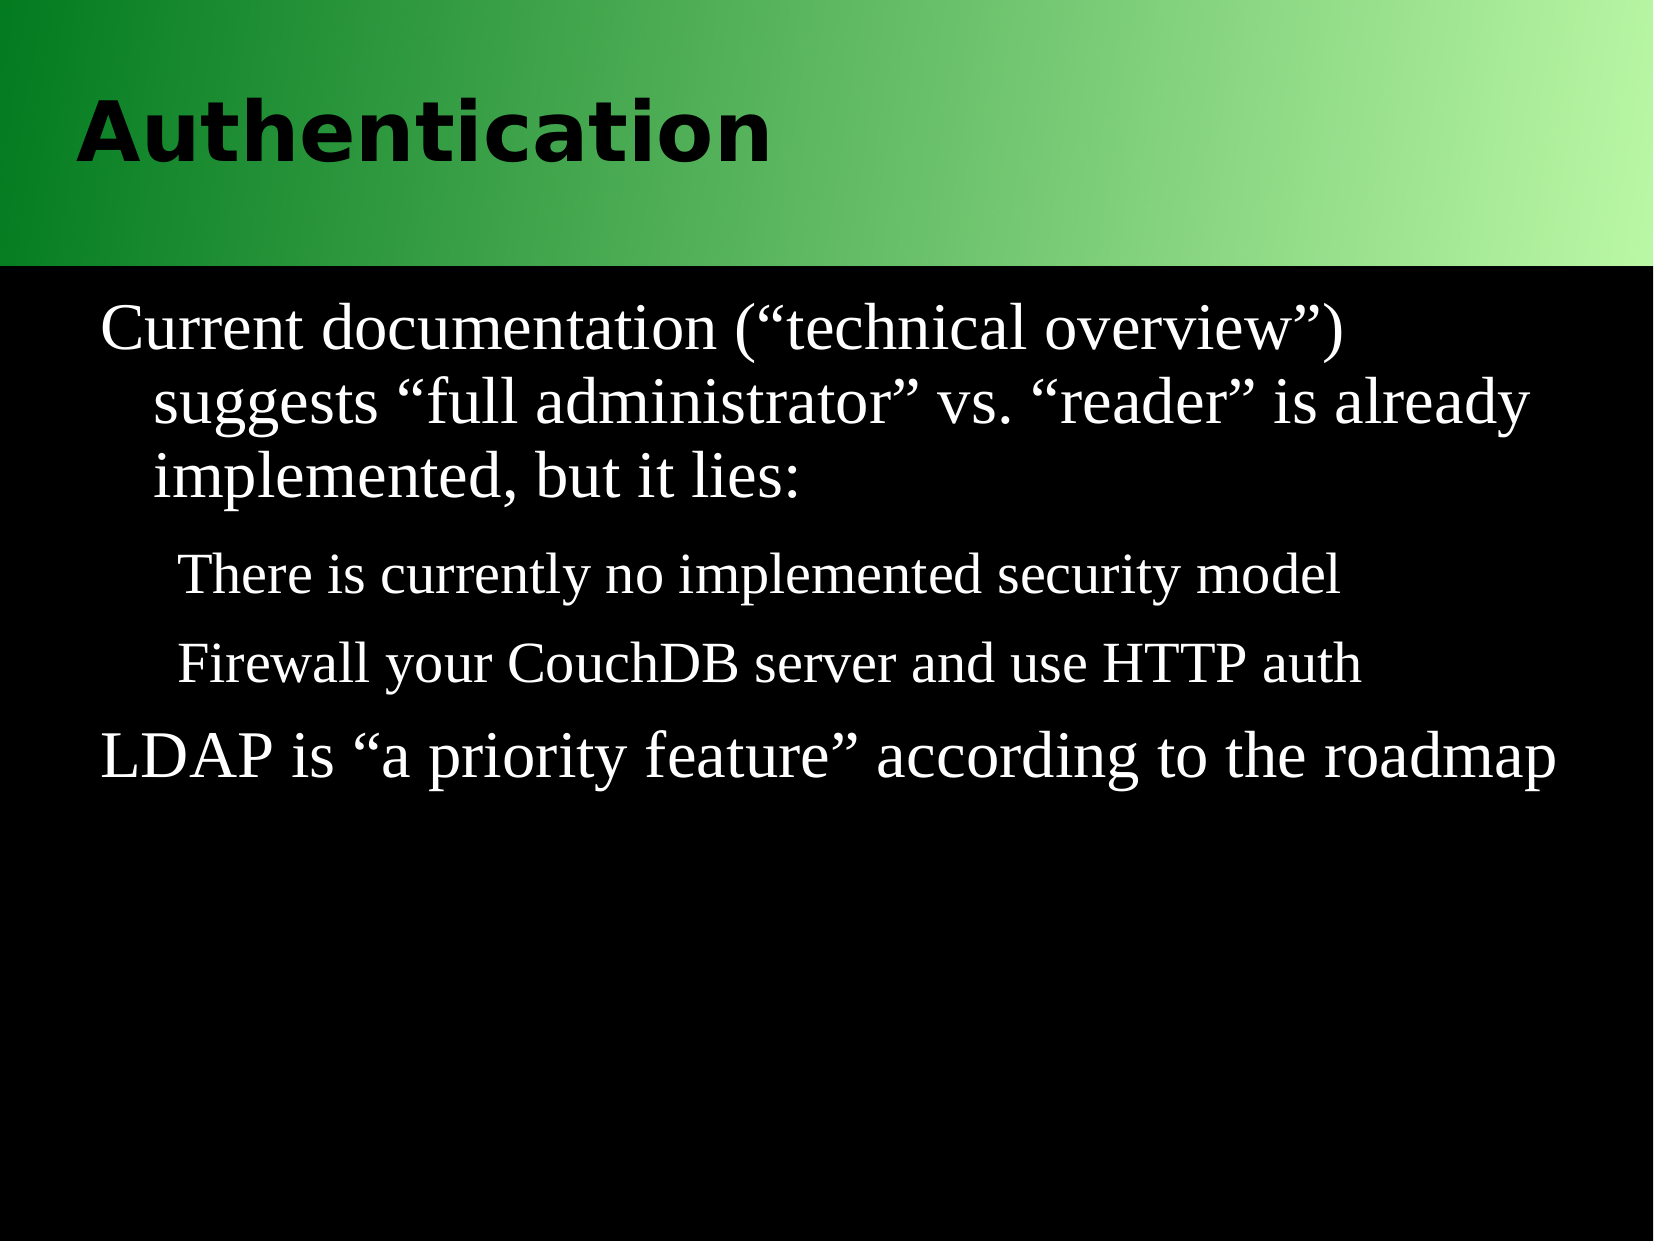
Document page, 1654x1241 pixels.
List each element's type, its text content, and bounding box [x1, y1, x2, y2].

picture [0, 0, 1654, 1241]
title Authentication [76, 29, 1565, 237]
list Current documentation (“technical overview”) suggests “full administrator” vs. “reader” is already implemented, but it lies: There is currently no implemented security model Firewall your CouchDB server and use HTTP auth LDAP is “a priority feature” according to the roadmap [82, 290, 1571, 1109]
